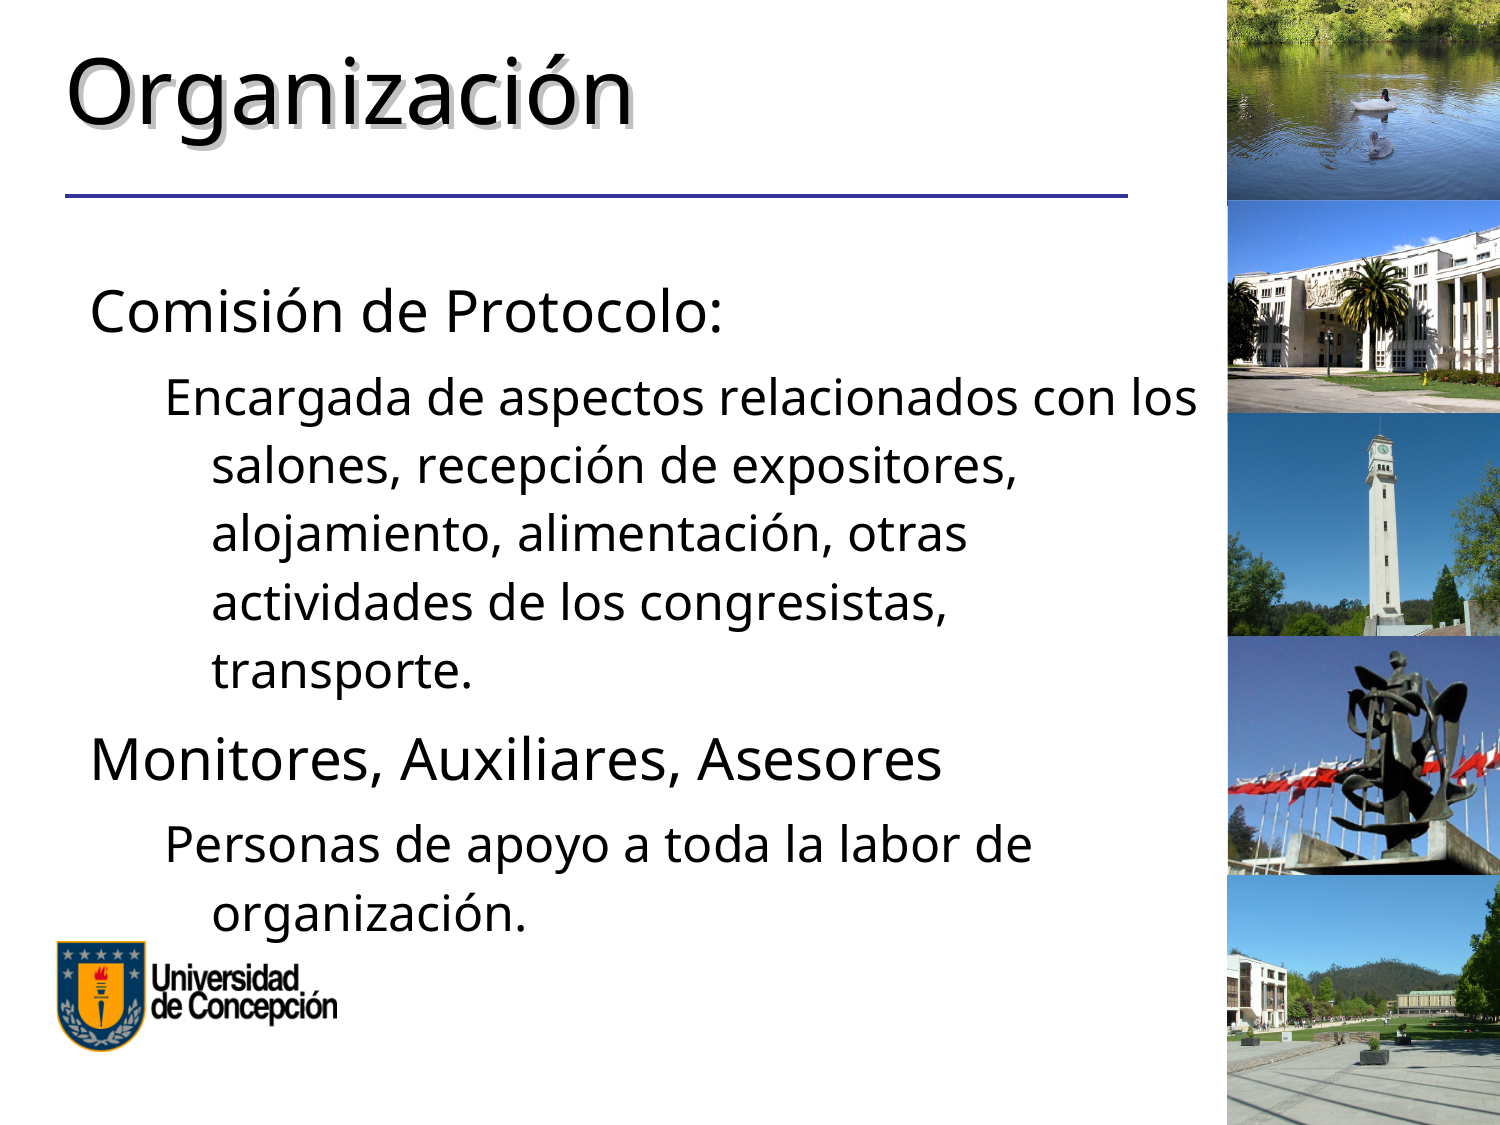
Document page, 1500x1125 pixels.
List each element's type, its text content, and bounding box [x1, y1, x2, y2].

list Comisión de Protocolo: Encargada de aspectos relacionados con los salones, recepción de expositores, alojamiento, alimentación, otras actividades de los congresistas, transporte. Monitores, Auxiliares, Asesores Personas de apoyo a toda la labor de organización. [74, 262, 1223, 1006]
picture [56, 941, 337, 1052]
picture [1227, 0, 1500, 1125]
title Organización [49, 0, 1223, 184]
